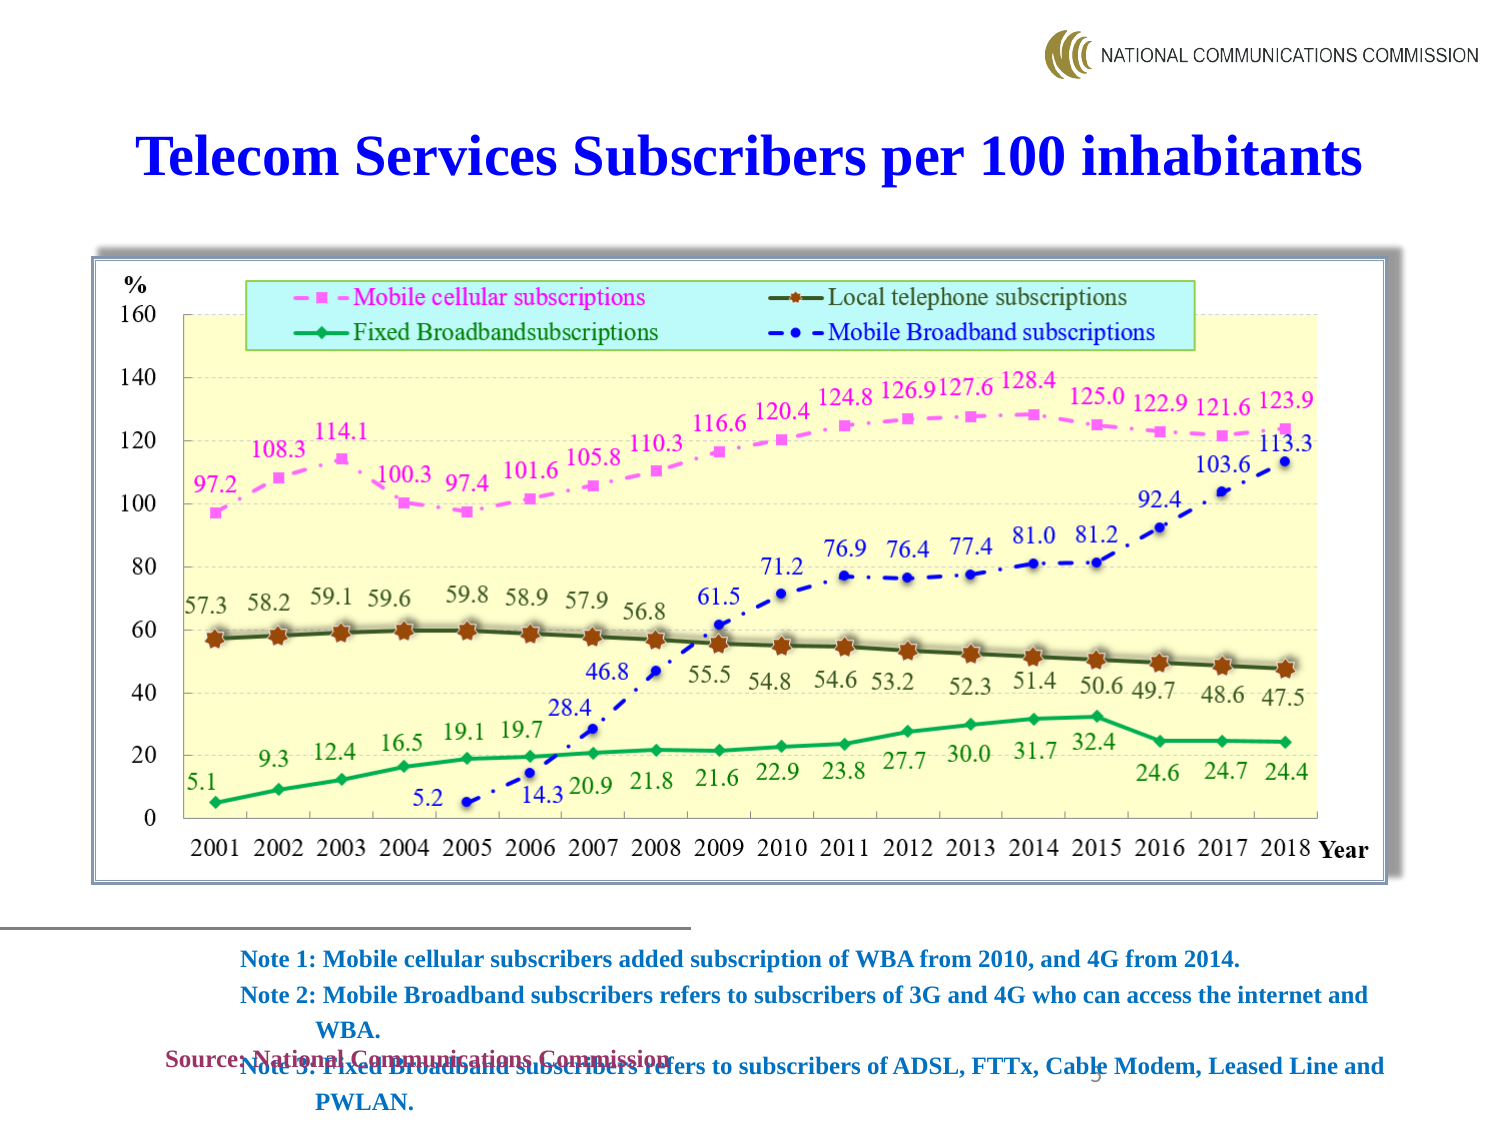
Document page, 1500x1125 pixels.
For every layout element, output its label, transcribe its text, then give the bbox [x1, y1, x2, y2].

text_box Telecom Services Subscribers per 100 inhabitants [0, 90, 1500, 216]
picture [89, 239, 1411, 886]
text_box [1074, 1042, 1426, 1103]
picture [1045, 30, 1479, 79]
text_box Source: National Communications Commission [0, 1035, 703, 1081]
text_box Note 1: Mobile cellular subscribers added subscription of WBA from 2010, and 4G from 2014. Note 2: Mobile Broadband subscribers refers to subscribers of 3G and 4G who can access the internet and WBA. Note 3: Fixed Broadband subscribers refers to subscribers of ADSL, FTTx, Cable Modem, Leased Line and PWLAN. [0, 928, 1424, 1053]
